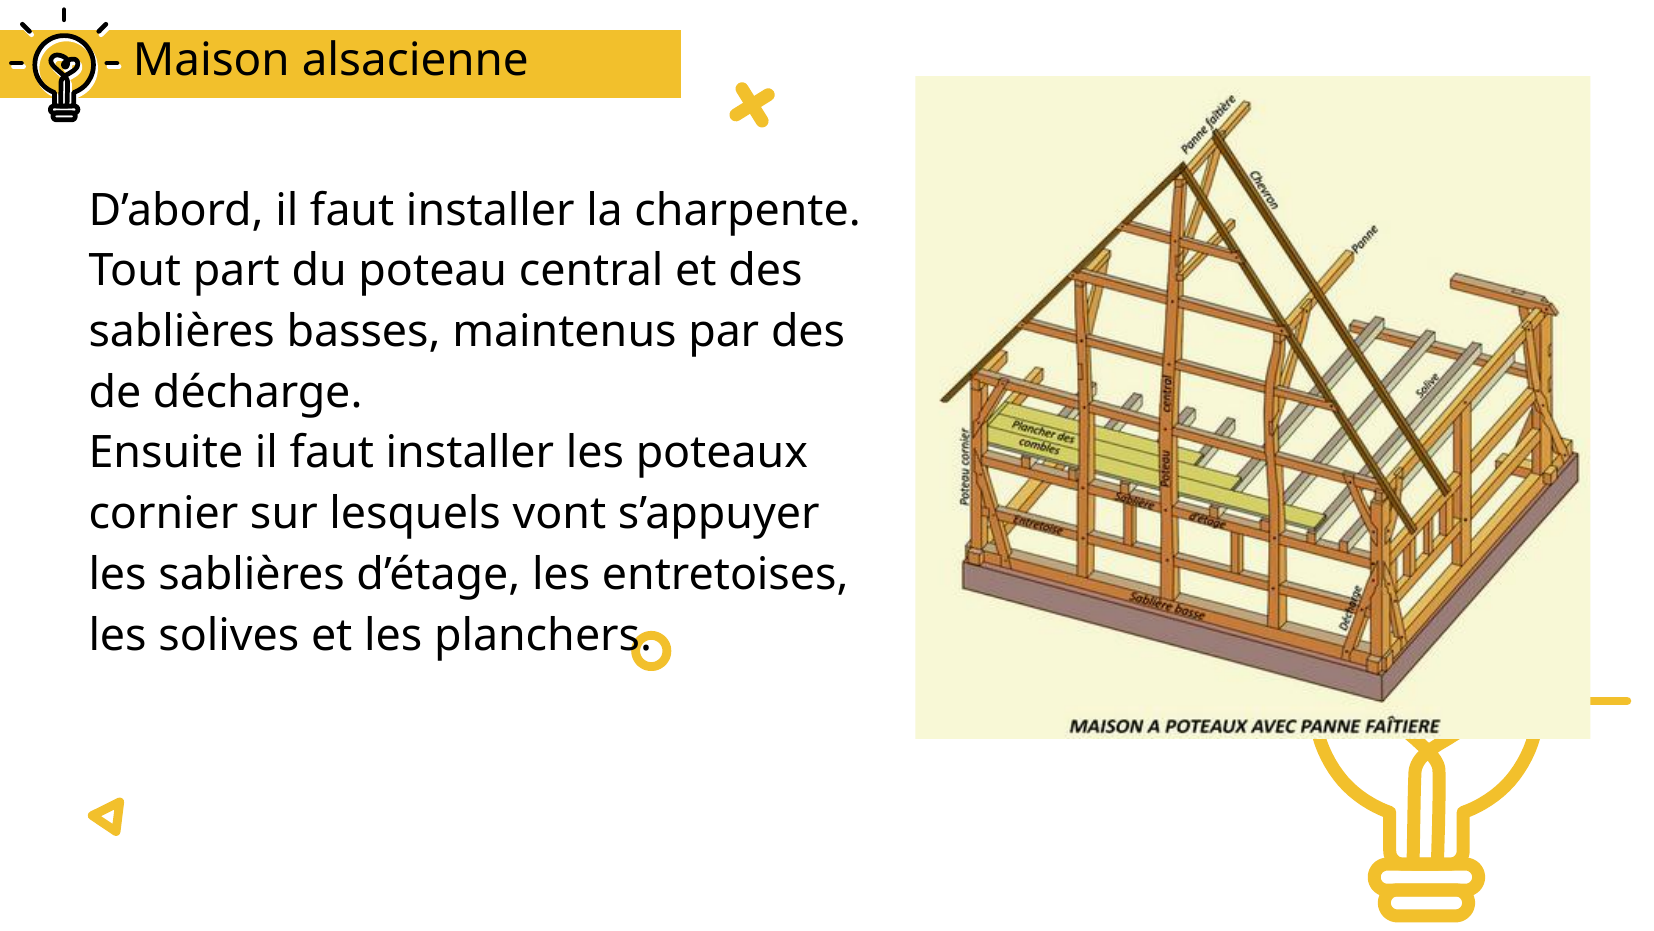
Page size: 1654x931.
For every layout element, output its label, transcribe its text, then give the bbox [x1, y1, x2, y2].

title D’abord, il faut installer la charpente. Tout part du poteau central et des sablières basses, maintenus par des bras de décharge. Ensuite il faut installer les poteaux cornier sur lesquels vont s’appuyer les sablières d’étage, les entretoises, les solives et les planchers. [88, 177, 1577, 792]
subtitle Maison alsacienne [132, 17, 677, 97]
picture [915, 76, 1591, 739]
